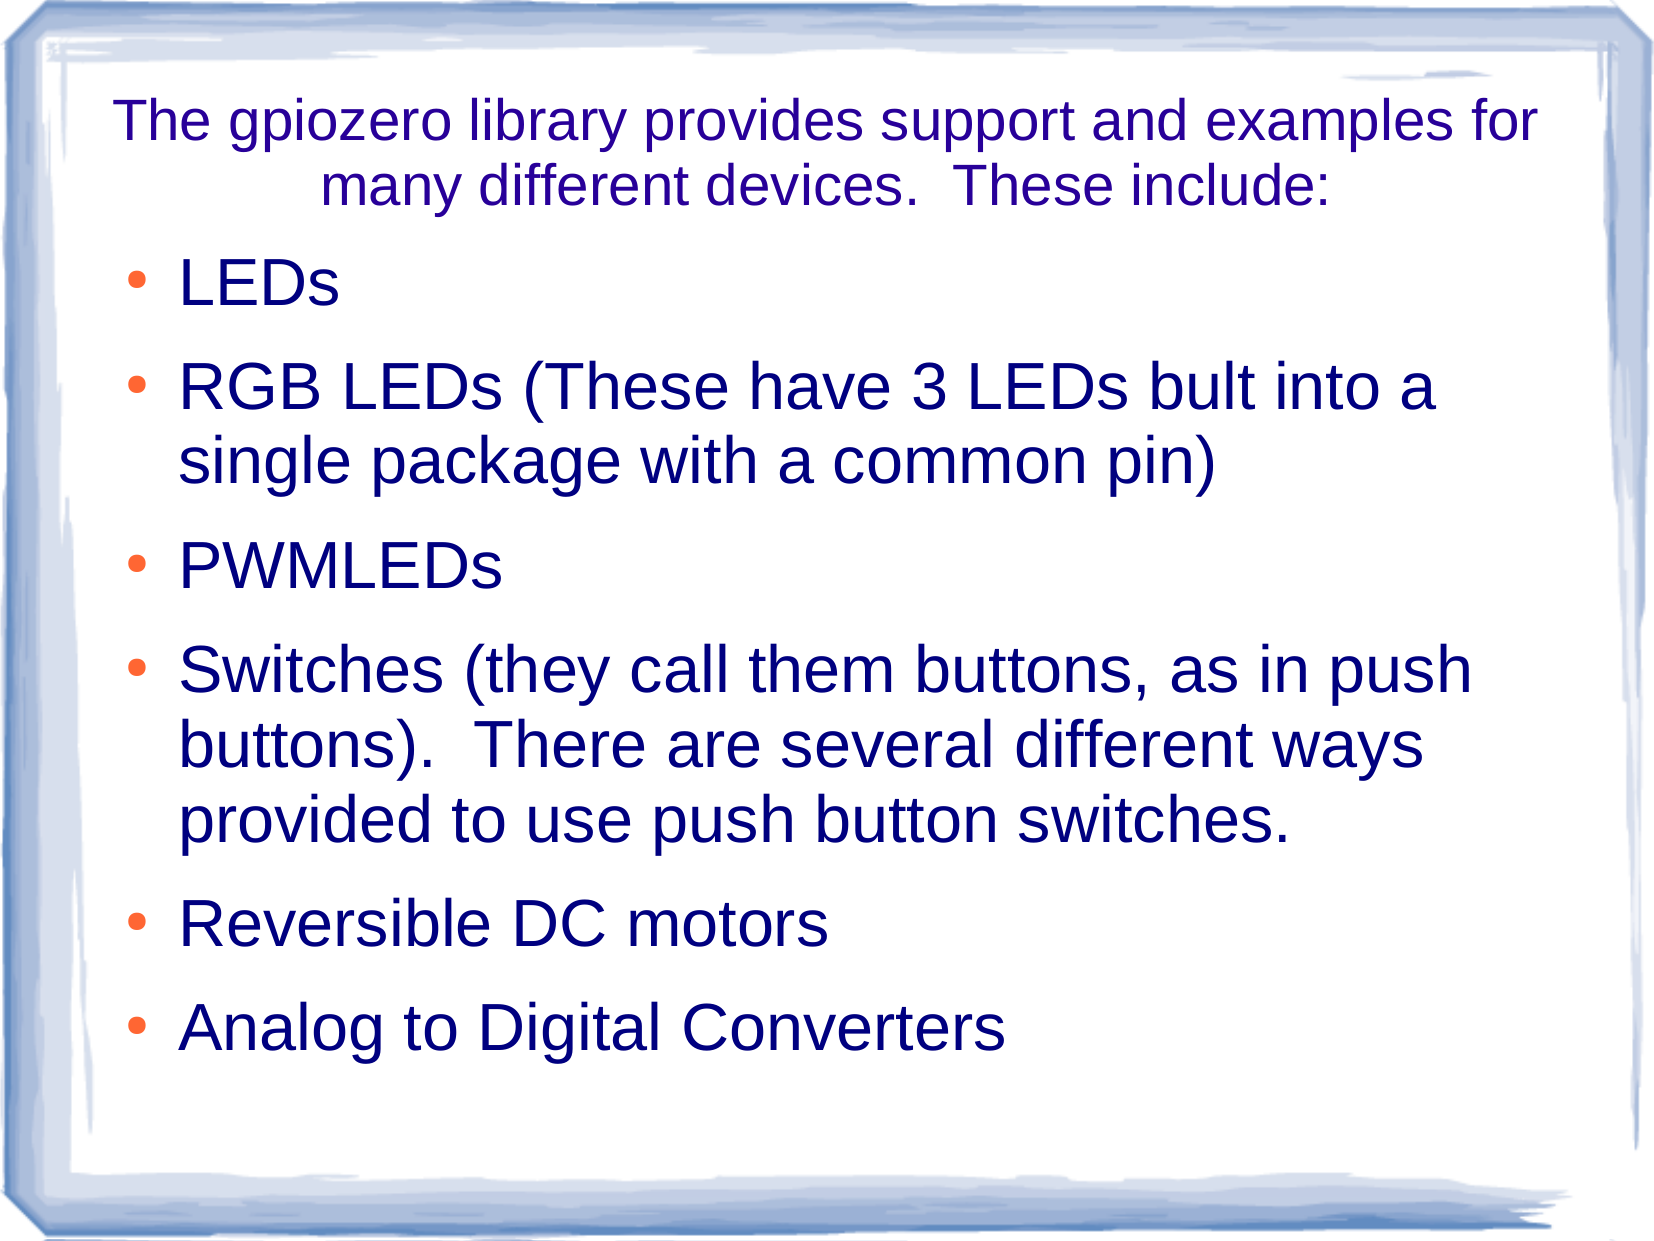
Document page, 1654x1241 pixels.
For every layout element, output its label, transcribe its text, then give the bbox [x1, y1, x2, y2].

picture [0, 0, 1654, 1241]
list LEDs RGB LEDs (These have 3 LEDs bult into a single package with a common pin) PWMLEDs Switches (they call them buttons, as in push buttons). There are several different ways provided to use push button switches. Reversible DC motors Analog to Digital Converters [107, 244, 1561, 1170]
title The gpiozero library provides support and examples for many different devices. These include: [82, 49, 1571, 257]
